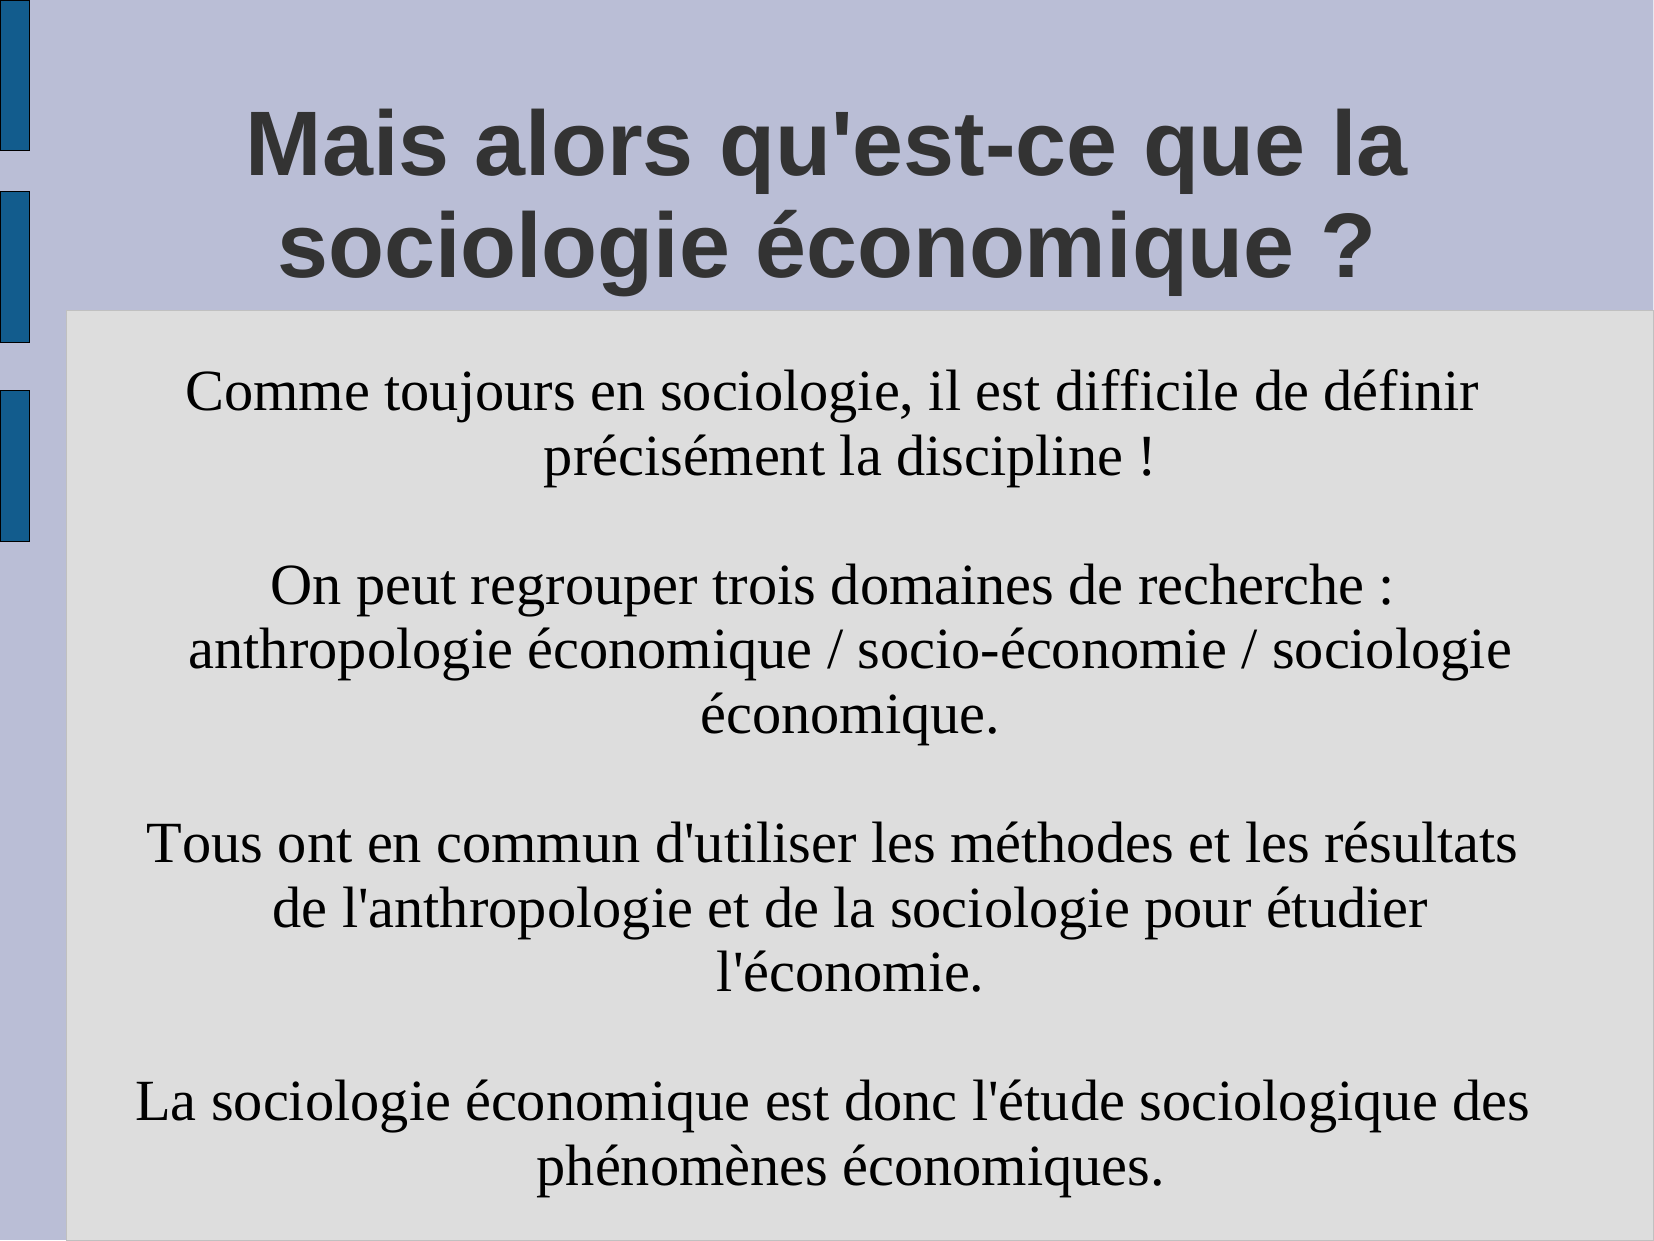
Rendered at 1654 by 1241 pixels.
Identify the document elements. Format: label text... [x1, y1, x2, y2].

subtitle Comme toujours en sociologie, il est difficile de définir précisément la discipline ! On peut regrouper trois domaines de recherche : anthropologie économique / socio-économie / sociologie économique. Tous ont en commun d'utiliser les méthodes et les résultats de l'anthropologie et de la sociologie pour étudier l'économie. La sociologie économique est donc l'étude sociologique des phénomènes économiques. [126, 358, 1539, 1198]
title Mais alors qu'est-ce que la sociologie économique ? [121, 92, 1534, 298]
